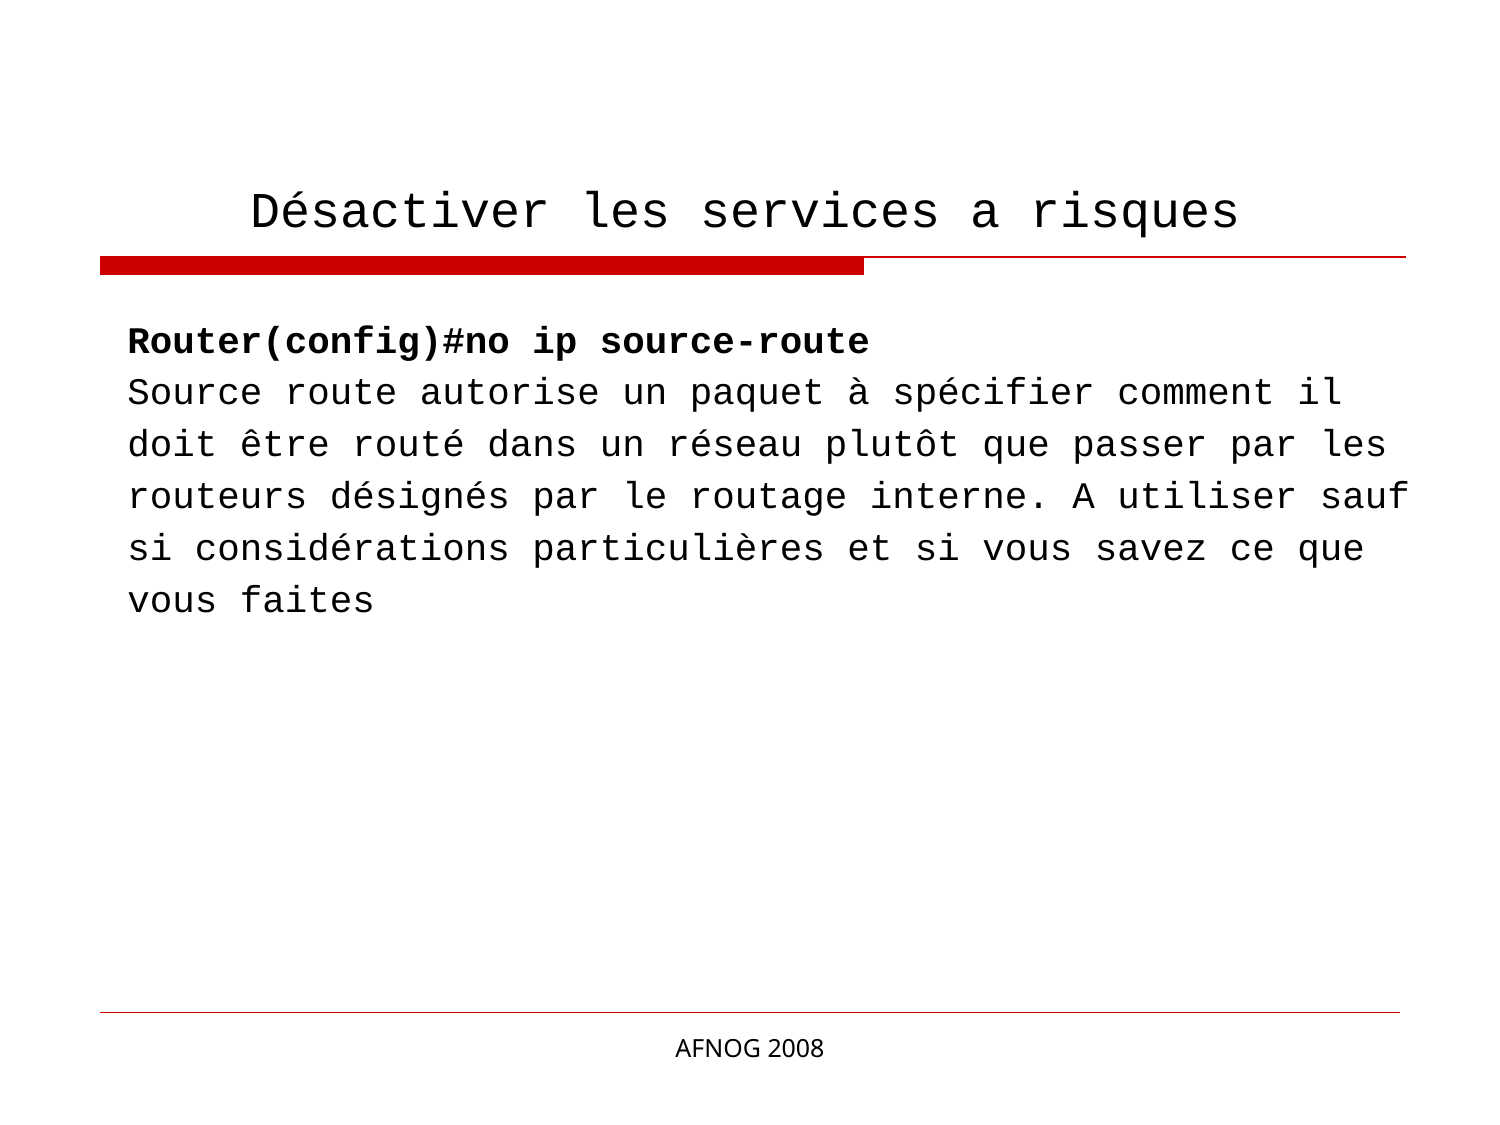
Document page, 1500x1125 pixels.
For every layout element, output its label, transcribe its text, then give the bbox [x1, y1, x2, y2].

text_box AFNOG 2008 [512, 1024, 988, 1103]
list Router(config)#no ip source-route Source route autorise un paquet à spécifier comment il doit être routé dans un réseau plutôt que passer par les routeurs désignés par le routage interne. A utiliser sauf si considérations particulières et si vous savez ce que vous faites [112, 262, 1459, 1006]
title Désactiver les services a risques [94, 49, 1407, 250]
